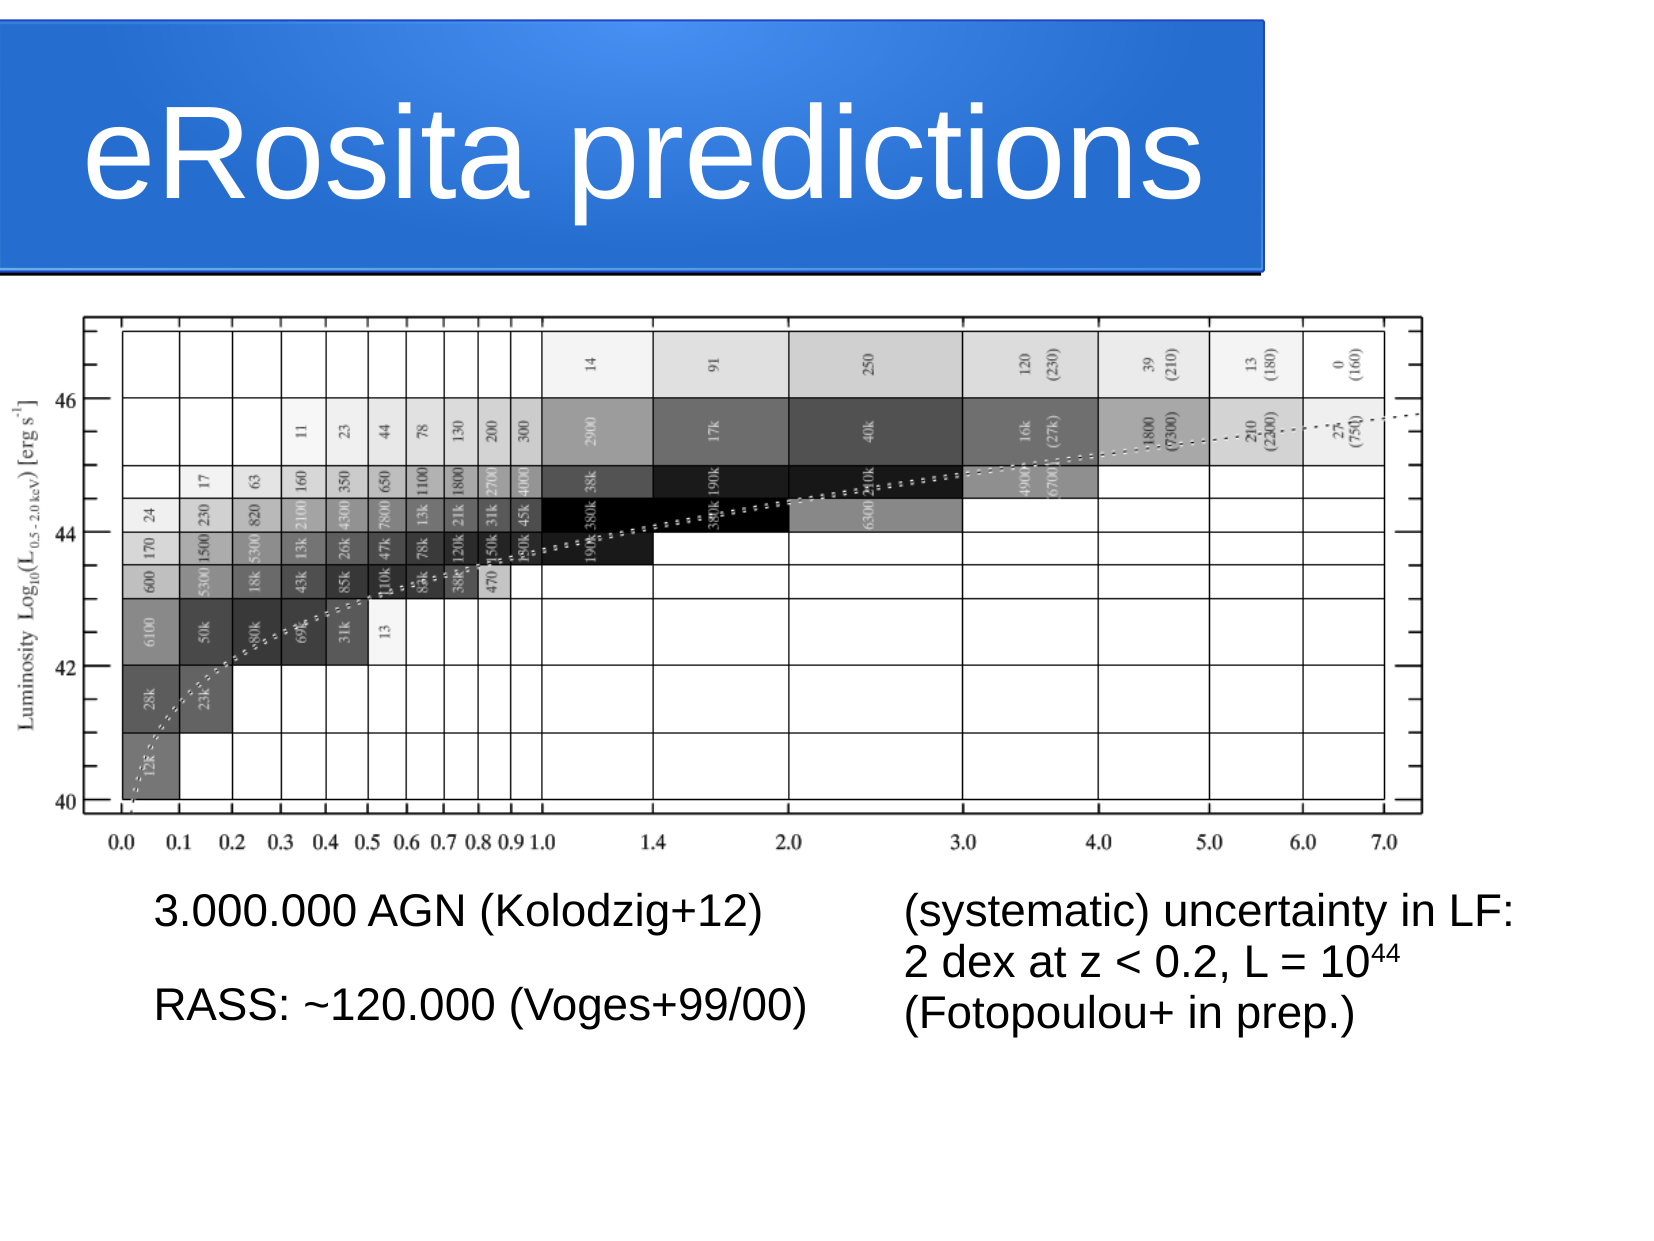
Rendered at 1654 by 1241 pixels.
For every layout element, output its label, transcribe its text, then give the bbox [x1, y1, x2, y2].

list (systematic) uncertainty in LF: 2 dex at z < 0.2, L = 1044 (Fotopoulou+ in prep.) [832, 885, 1576, 1241]
list 3.000.000 AGN (Kolodzig+12) RASS: ~120.000 (Voges+99/00) [82, 885, 826, 1241]
picture [0, 301, 1441, 856]
title eRosita predictions [82, 49, 1250, 257]
